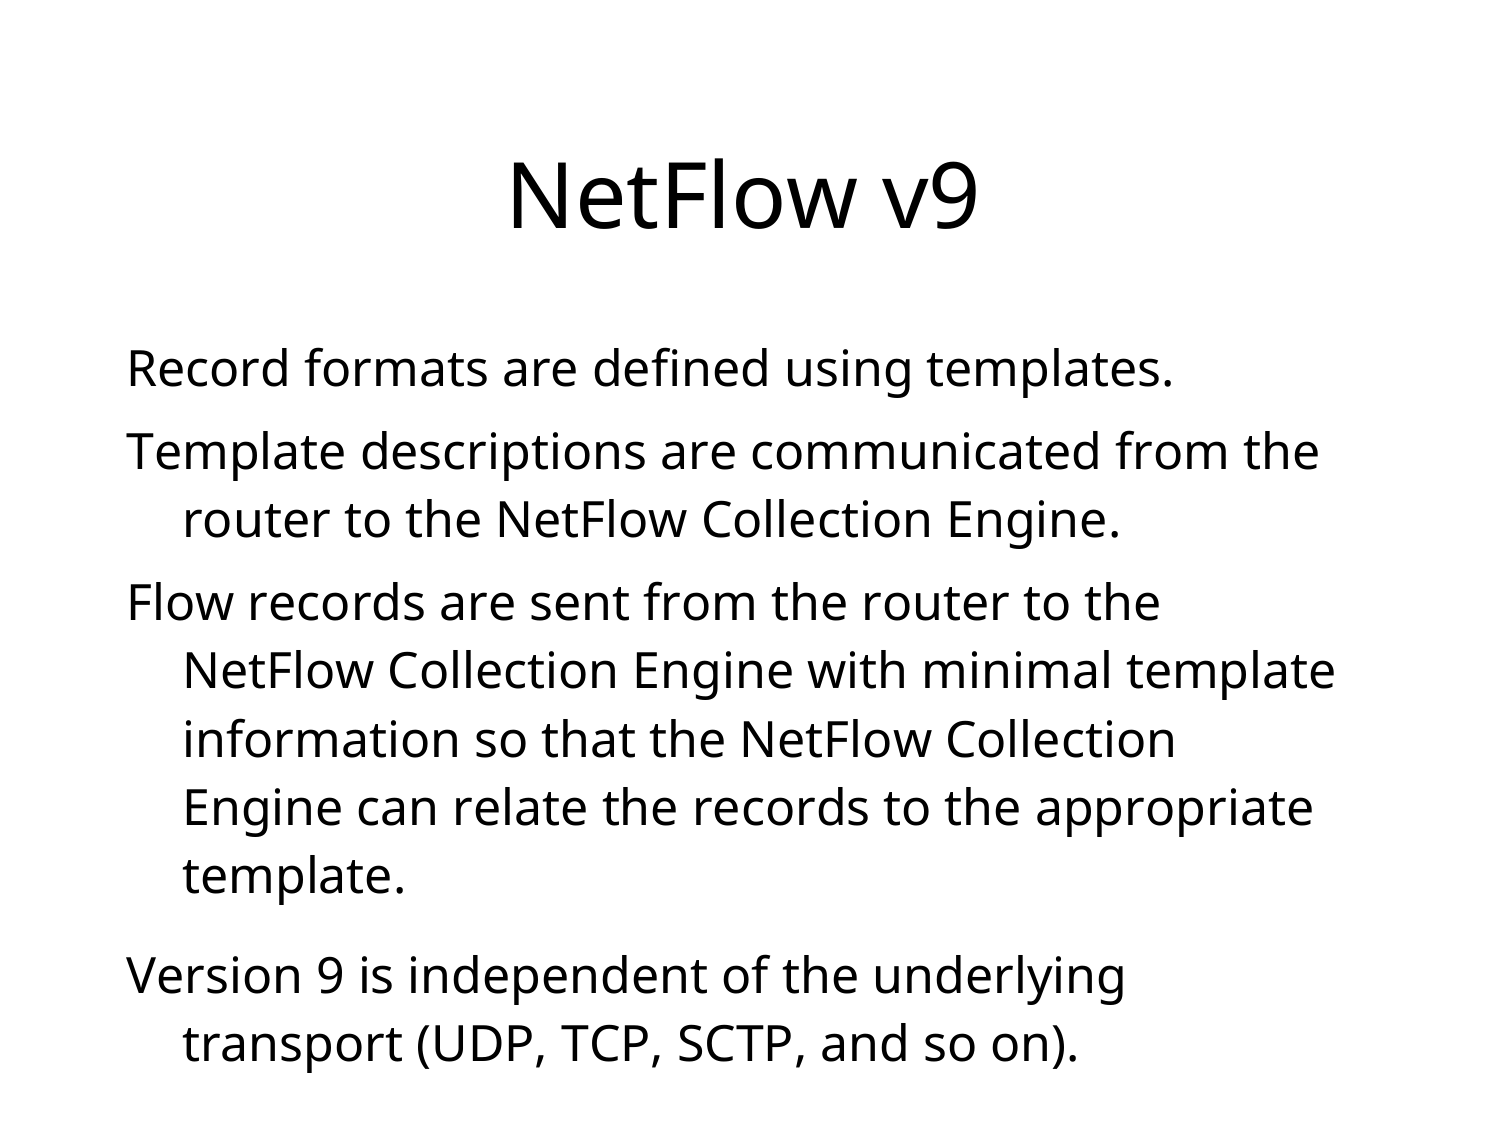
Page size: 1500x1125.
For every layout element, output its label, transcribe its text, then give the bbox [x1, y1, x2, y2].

list Record formats are defined using templates. Template descriptions are communicated from the router to the NetFlow Collection Engine. Flow records are sent from the router to the NetFlow Collection Engine with minimal template information so that the NetFlow Collection Engine can relate the records to the appropriate template. Version 9 is independent of the underlying transport (UDP, TCP, SCTP, and so on). [112, 324, 1388, 1125]
title NetFlow v9 [112, 62, 1388, 324]
